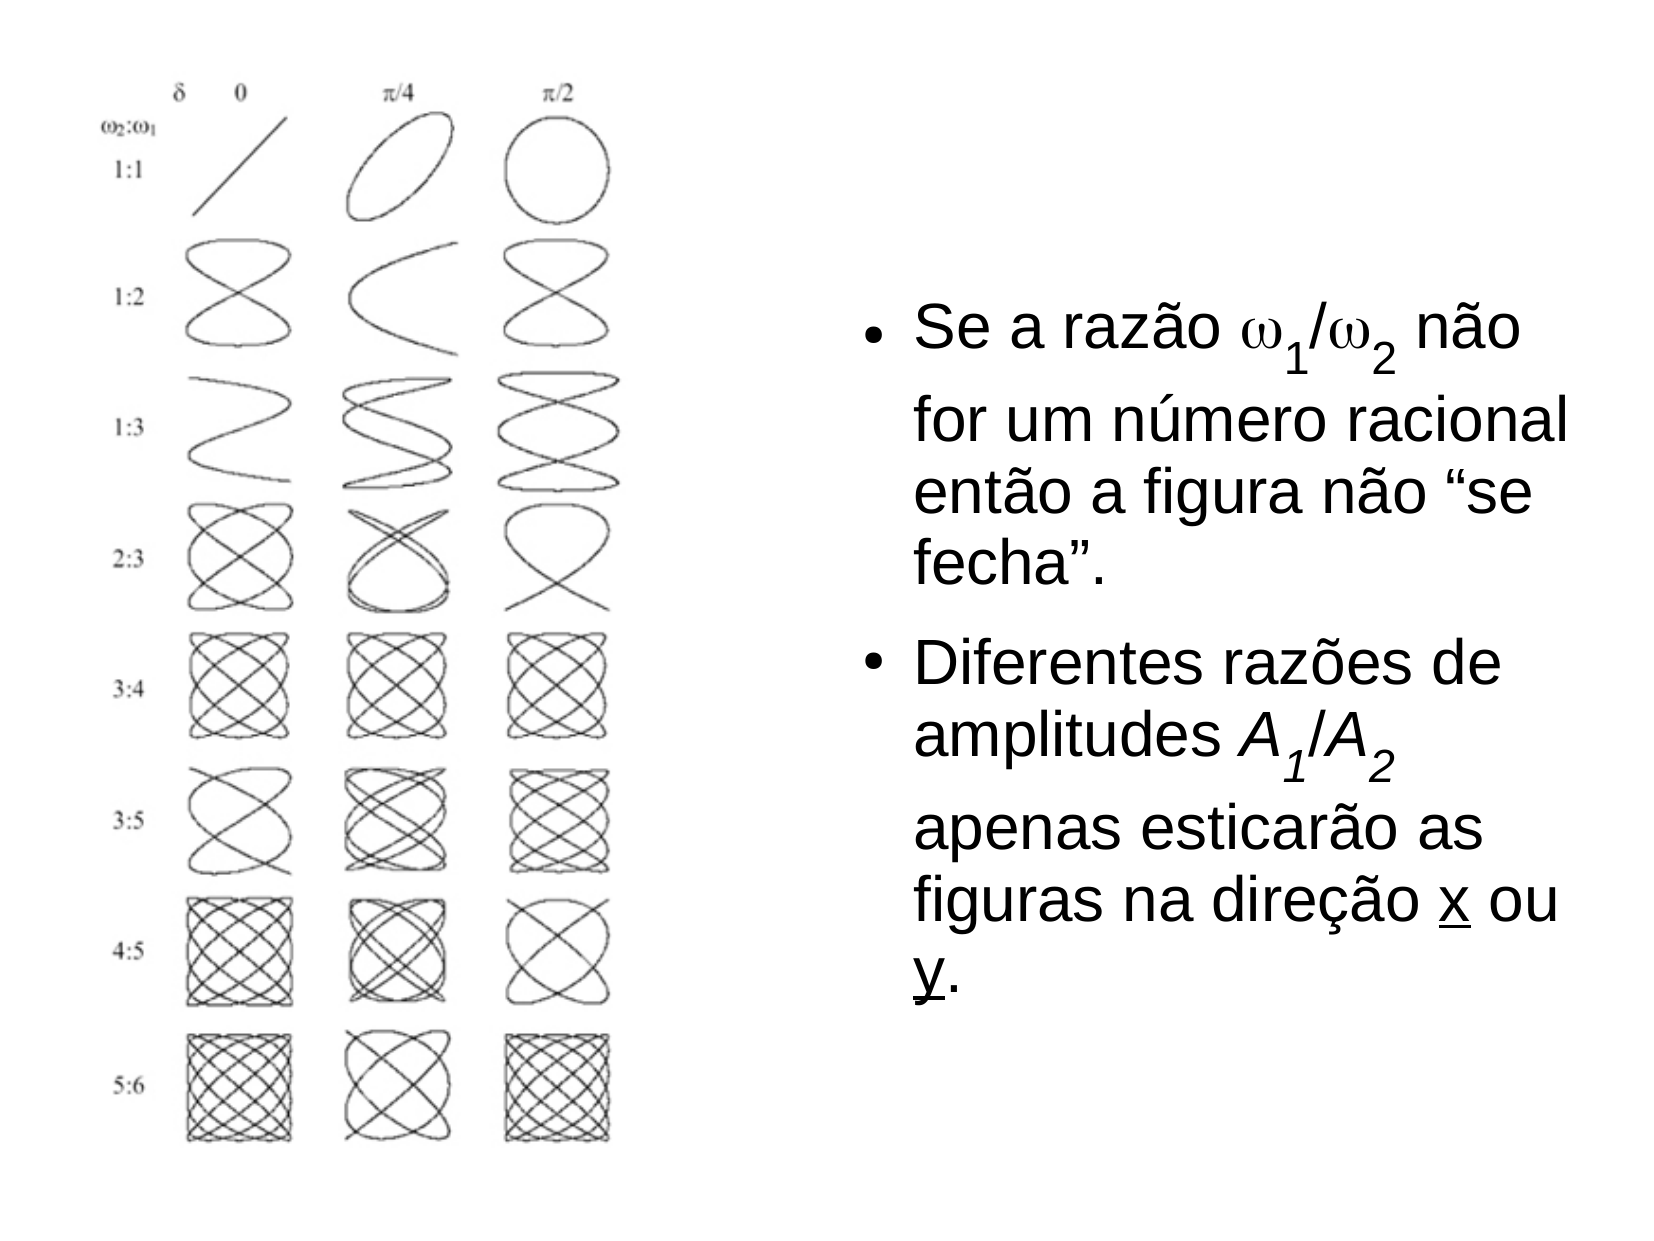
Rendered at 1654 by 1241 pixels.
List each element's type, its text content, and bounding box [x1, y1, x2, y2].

list Se a razão w1/w2 não for um número racional então a figura não “se fecha”. Diferentes razões de amplitudes A1/A2 apenas esticarão as figuras na direção x ou y. [845, 290, 1572, 1010]
picture [70, 59, 650, 1176]
